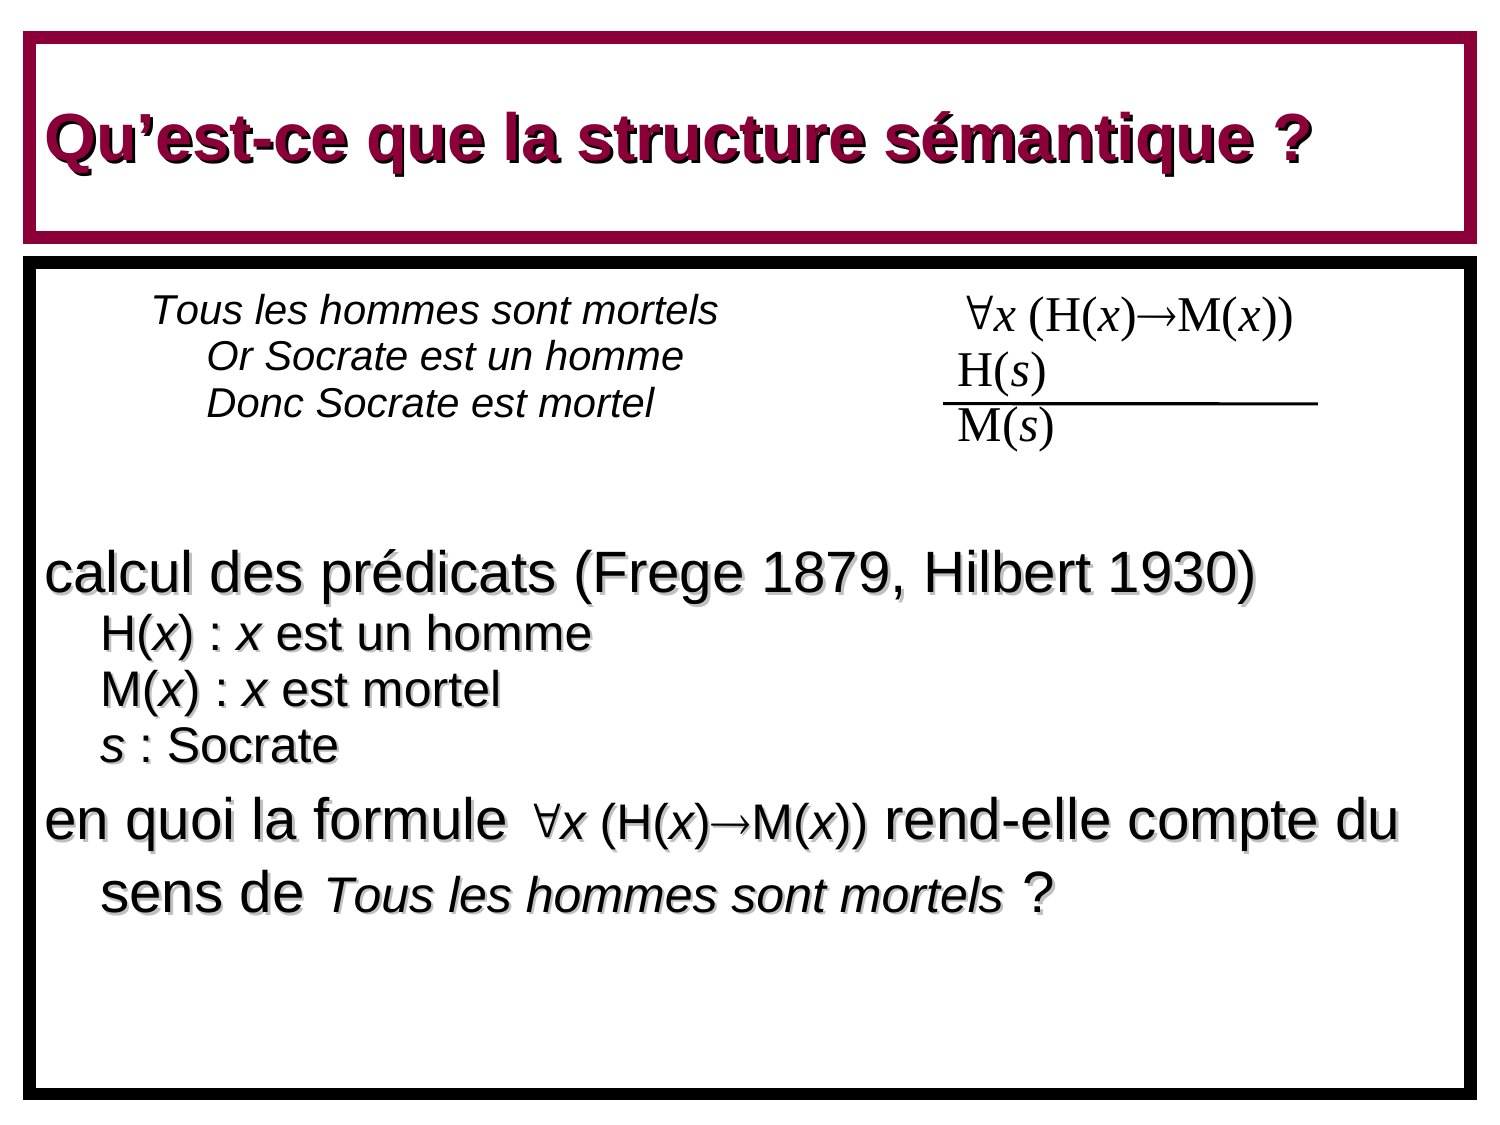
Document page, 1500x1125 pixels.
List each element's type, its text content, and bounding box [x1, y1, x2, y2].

title Qu’est-ce que la structure sémantique ? [29, 37, 1471, 238]
list calcul des prédicats (Frege 1879, Hilbert 1930) H(x) : x est un homme M(x) : x est mortel s : Socrate en quoi la formule x (H(x)M(x)) rend-elle compte du sens de Tous les hommes sont mortels ? [29, 262, 1471, 1095]
text_box x (H(x)M(x)) H(s) M(s) [943, 278, 1369, 461]
text_box Tous les hommes sont mortels Or Socrate est un homme Donc Socrate est mortel [135, 278, 831, 467]
